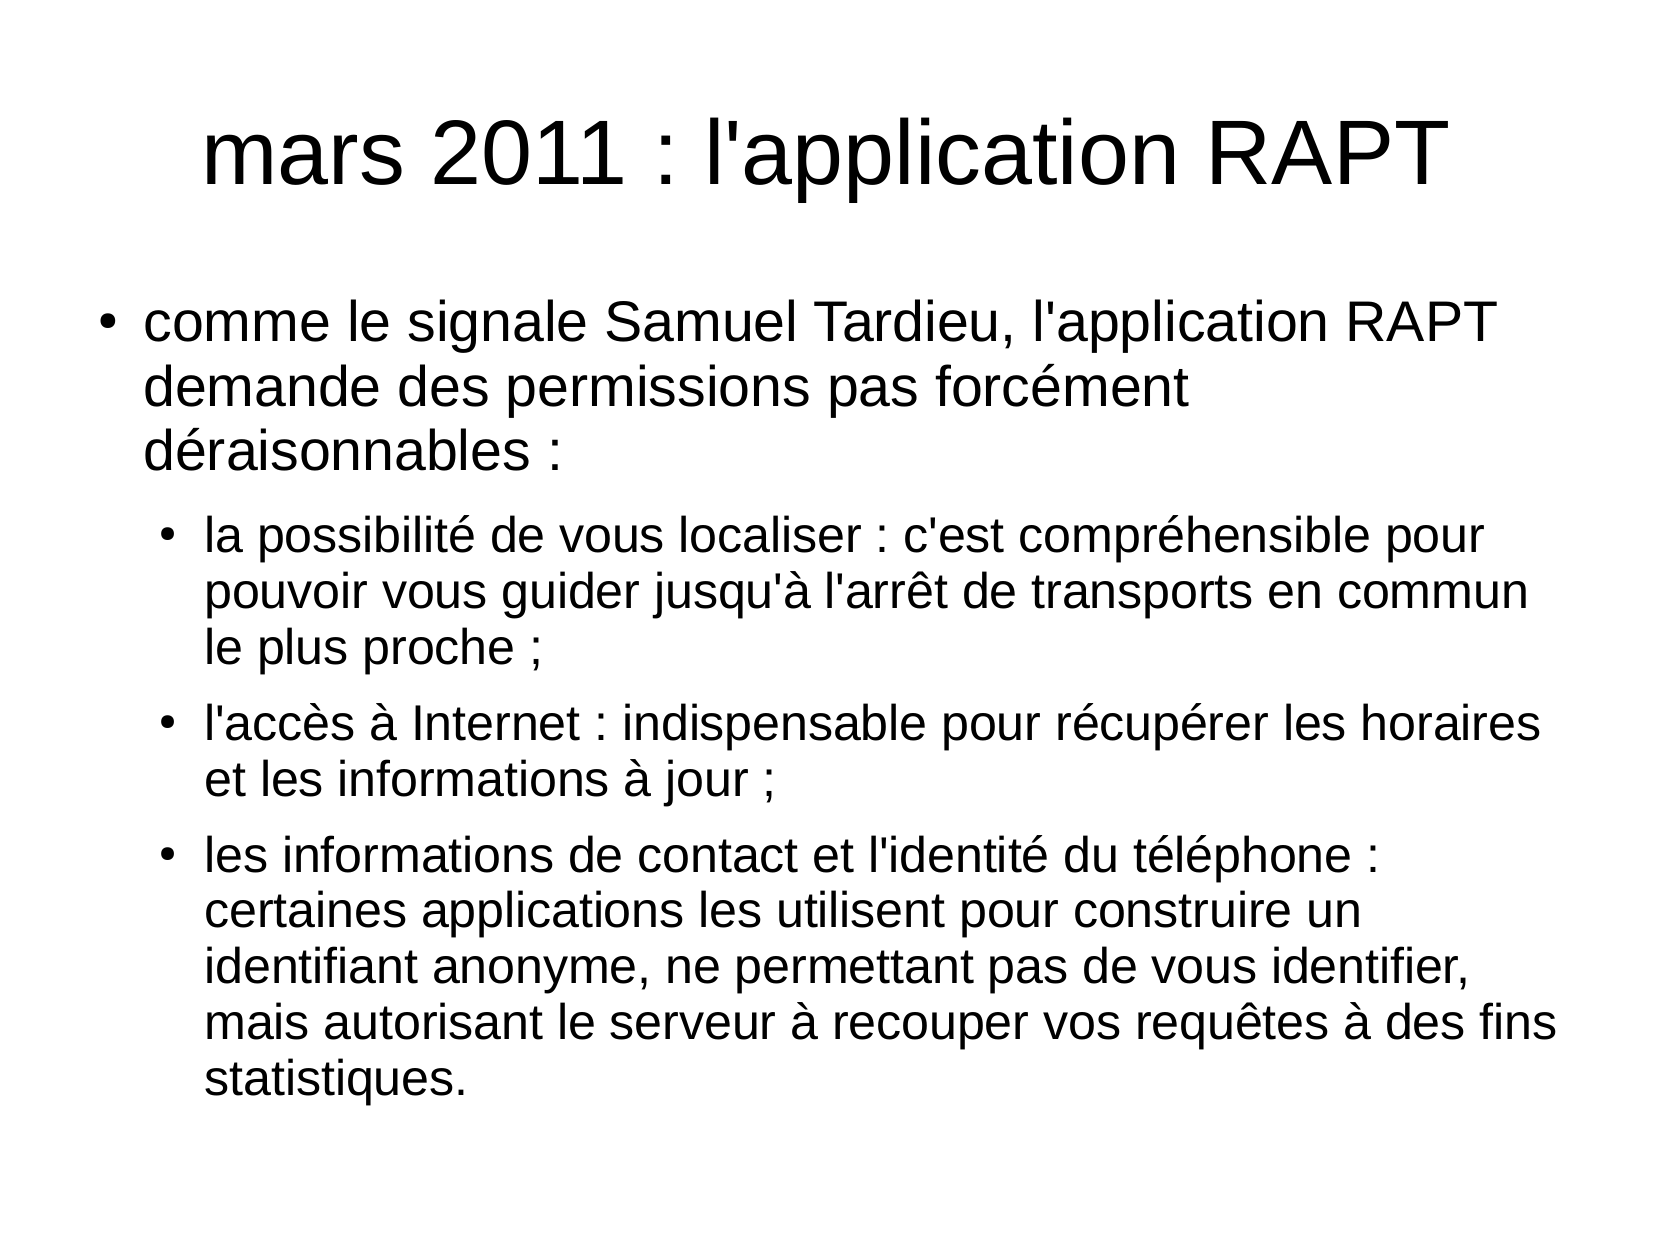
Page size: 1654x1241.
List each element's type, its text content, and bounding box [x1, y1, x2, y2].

title mars 2011 : l'application RAPT [82, 49, 1571, 257]
list comme le signale Samuel Tardieu, l'application RAPT demande des permissions pas forcément déraisonnables : la possibilité de vous localiser : c'est compréhensible pour pouvoir vous guider jusqu'à l'arrêt de transports en commun le plus proche ; l'accès à Internet : indispensable pour récupérer les horaires et les informations à jour ; les informations de contact et l'identité du téléphone : certaines applications les utilisent pour construire un identifiant anonyme, ne permettant pas de vous identifier, mais autorisant le serveur à recouper vos requêtes à des fins statistiques. [82, 290, 1571, 1109]
